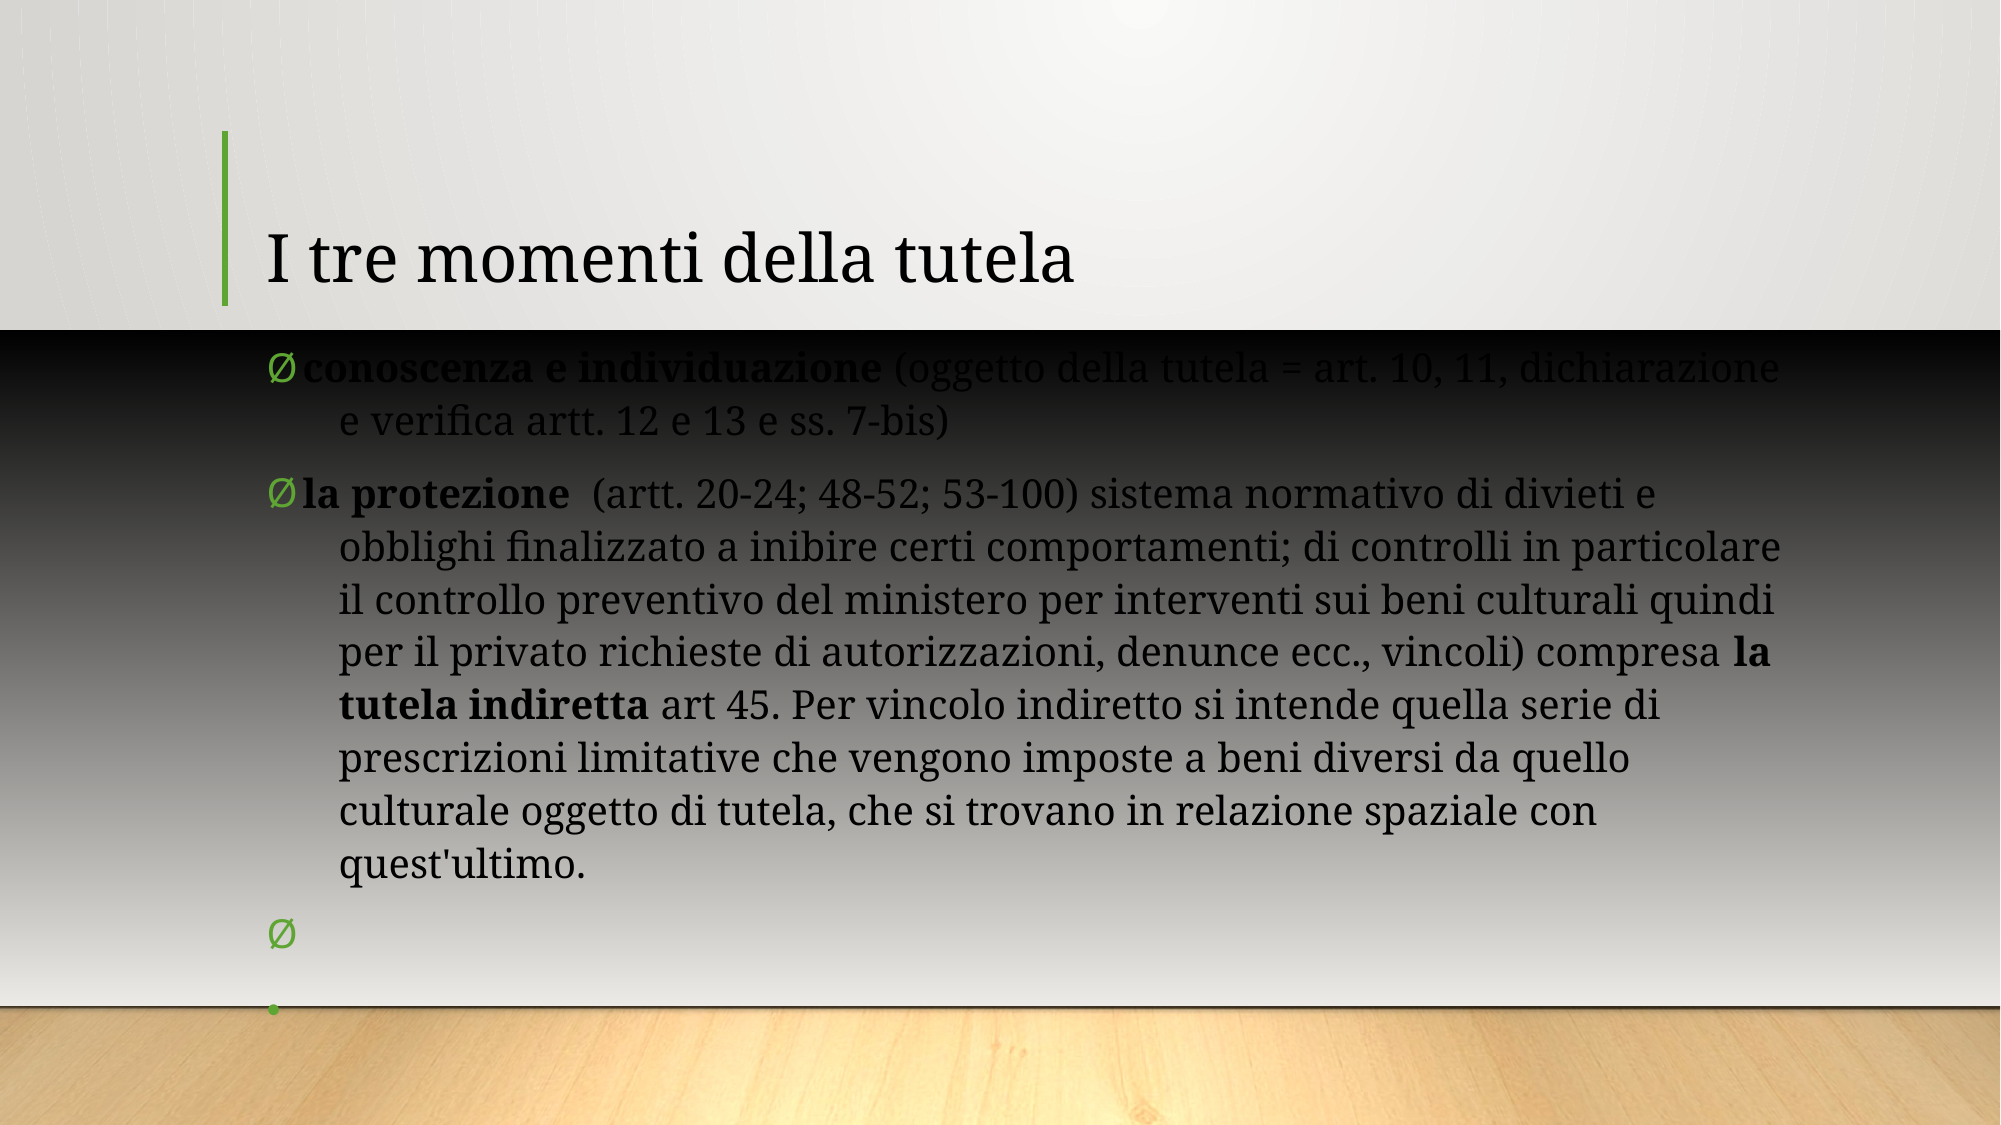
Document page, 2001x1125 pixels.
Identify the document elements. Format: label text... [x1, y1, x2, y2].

title I tre momenti della tutela [251, 131, 1814, 305]
list conoscenza e individuazione (oggetto della tutela = art. 10, 11, dichiarazione e verifica artt. 12 e 13 e ss. 7-bis) la protezione (artt. 20-24; 48-52; 53-100) sistema normativo di divieti e obblighi finalizzato a inibire certi comportamenti; di controlli in particolare il controllo preventivo del ministero per interventi sui beni culturali quindi per il privato richieste di autorizzazioni, denunce ecc., vincoli) compresa la tutela indiretta art 45. Per vincolo indiretto si intende quella serie di prescrizioni limitative che vengono imposte a beni diversi da quello culturale oggetto di tutela, che si trovano in relazione spaziale con quest'ultimo. [251, 330, 1814, 897]
